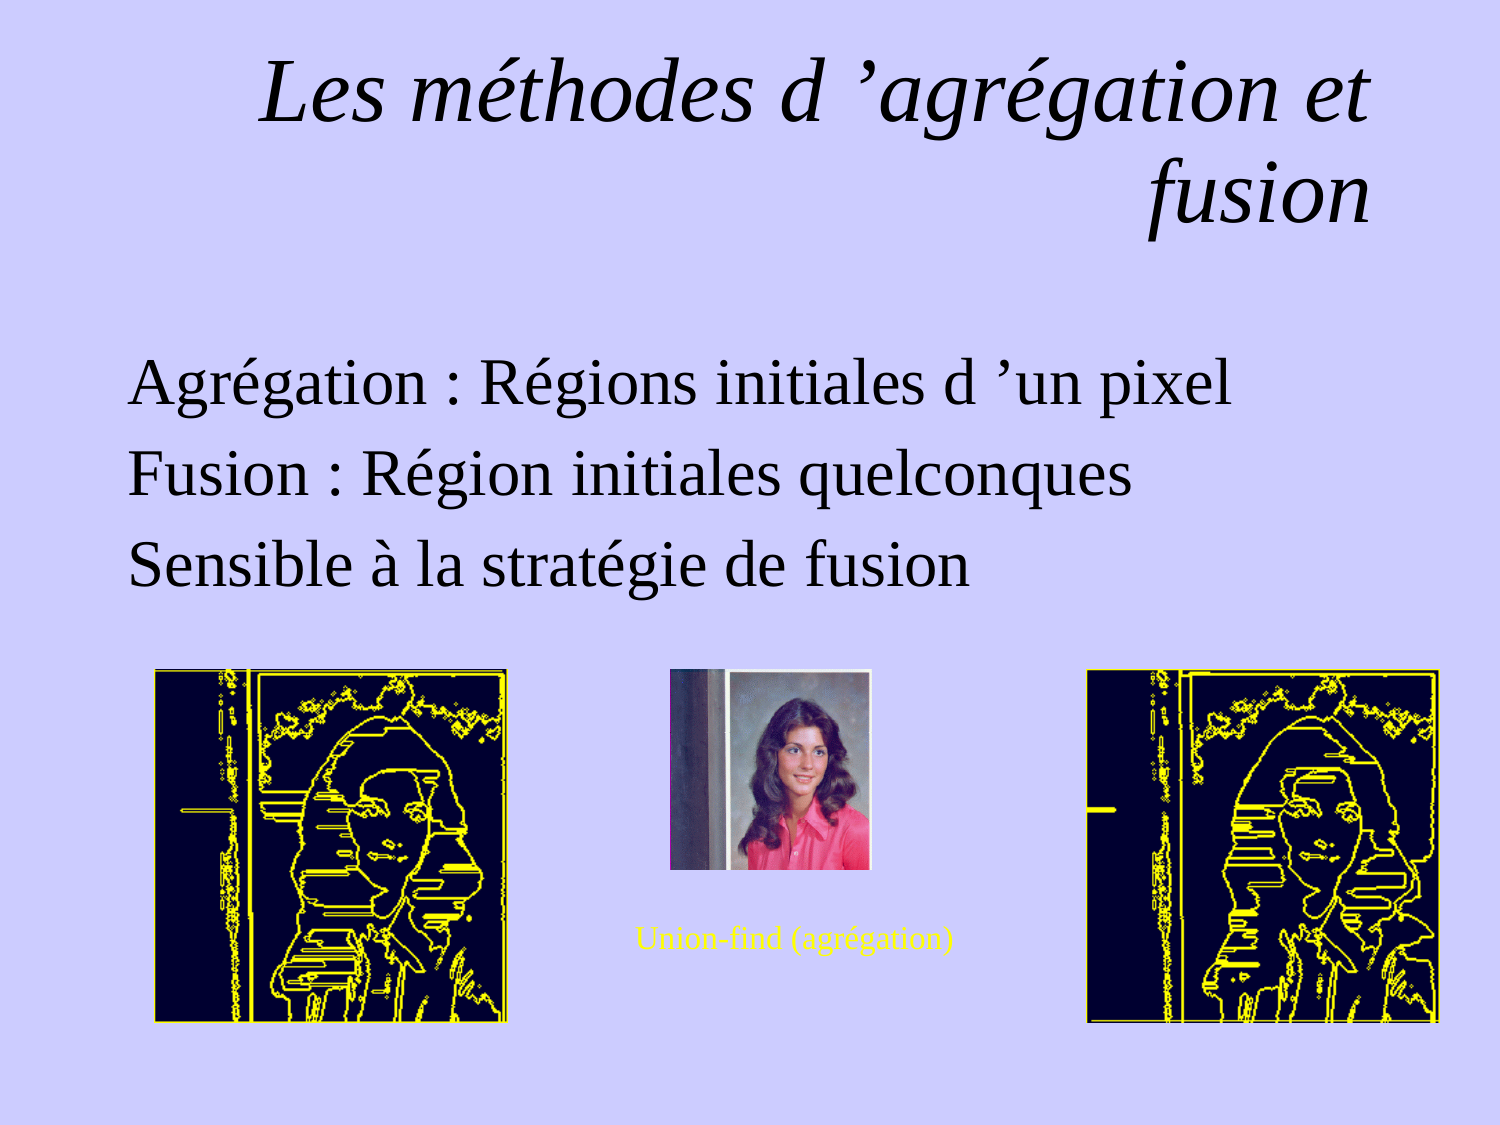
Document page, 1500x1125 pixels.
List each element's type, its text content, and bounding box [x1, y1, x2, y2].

title Les méthodes d ’agrégation et fusion [112, 31, 1388, 250]
picture [670, 669, 872, 870]
text_box Union-find (agrégation) [620, 911, 970, 965]
picture [154, 669, 508, 1023]
list Agrégation : Régions initiales d ’un pixel Fusion : Région initiales quelconques Sensible à la stratégie de fusion [112, 337, 1388, 1013]
picture [1086, 669, 1440, 1023]
